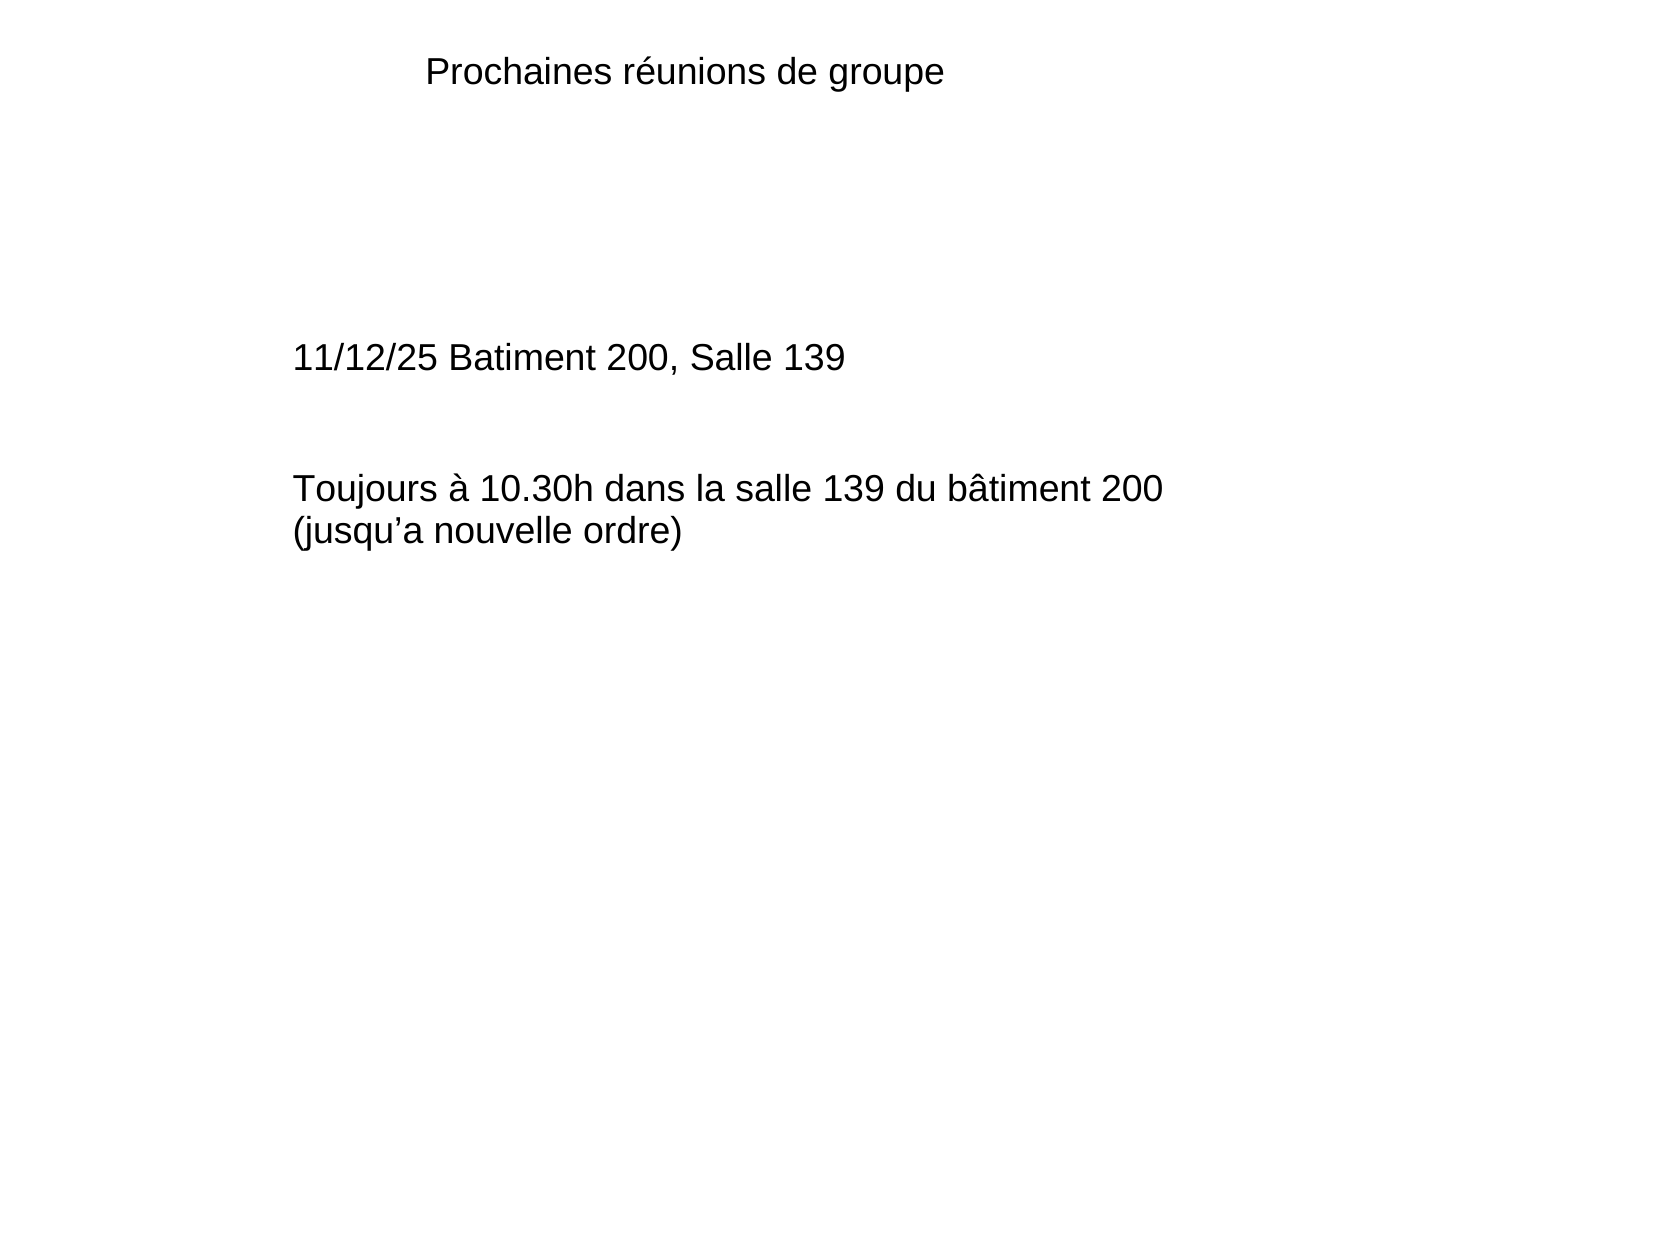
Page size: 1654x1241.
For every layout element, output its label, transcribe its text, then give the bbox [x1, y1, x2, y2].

text_box Prochaines réunions de groupe [410, 41, 666, 99]
text_box 11/12/25 Batiment 200, Salle 139 Toujours à 10.30h dans la salle 139 du bâtiment 200 (jusqu’a nouvelle ordre) [277, 259, 1181, 960]
